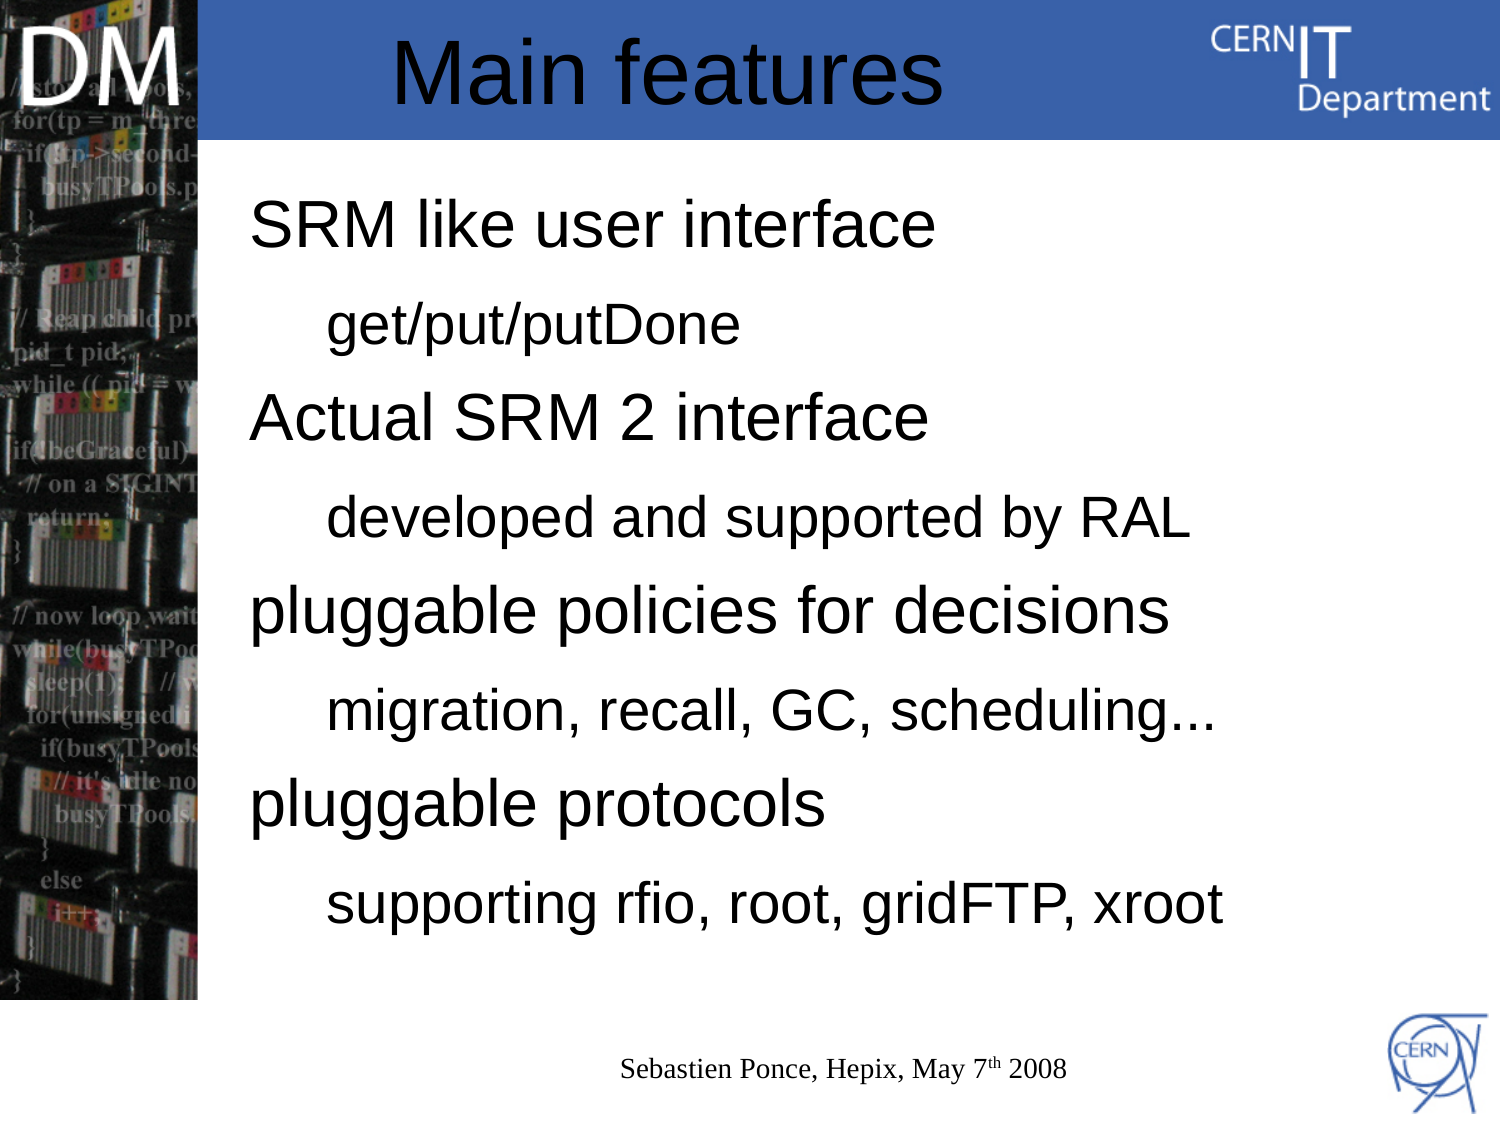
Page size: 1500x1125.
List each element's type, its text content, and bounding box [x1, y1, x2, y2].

list SRM like user interface get/put/putDone Actual SRM 2 interface developed and supported by RAL pluggable policies for decisions migration, recall, GC, scheduling... pluggable protocols supporting rfio, root, gridFTP, xroot [217, 172, 1463, 1013]
title Main features [212, 0, 1125, 138]
picture [198, 0, 1500, 140]
picture [1387, 1012, 1489, 1114]
